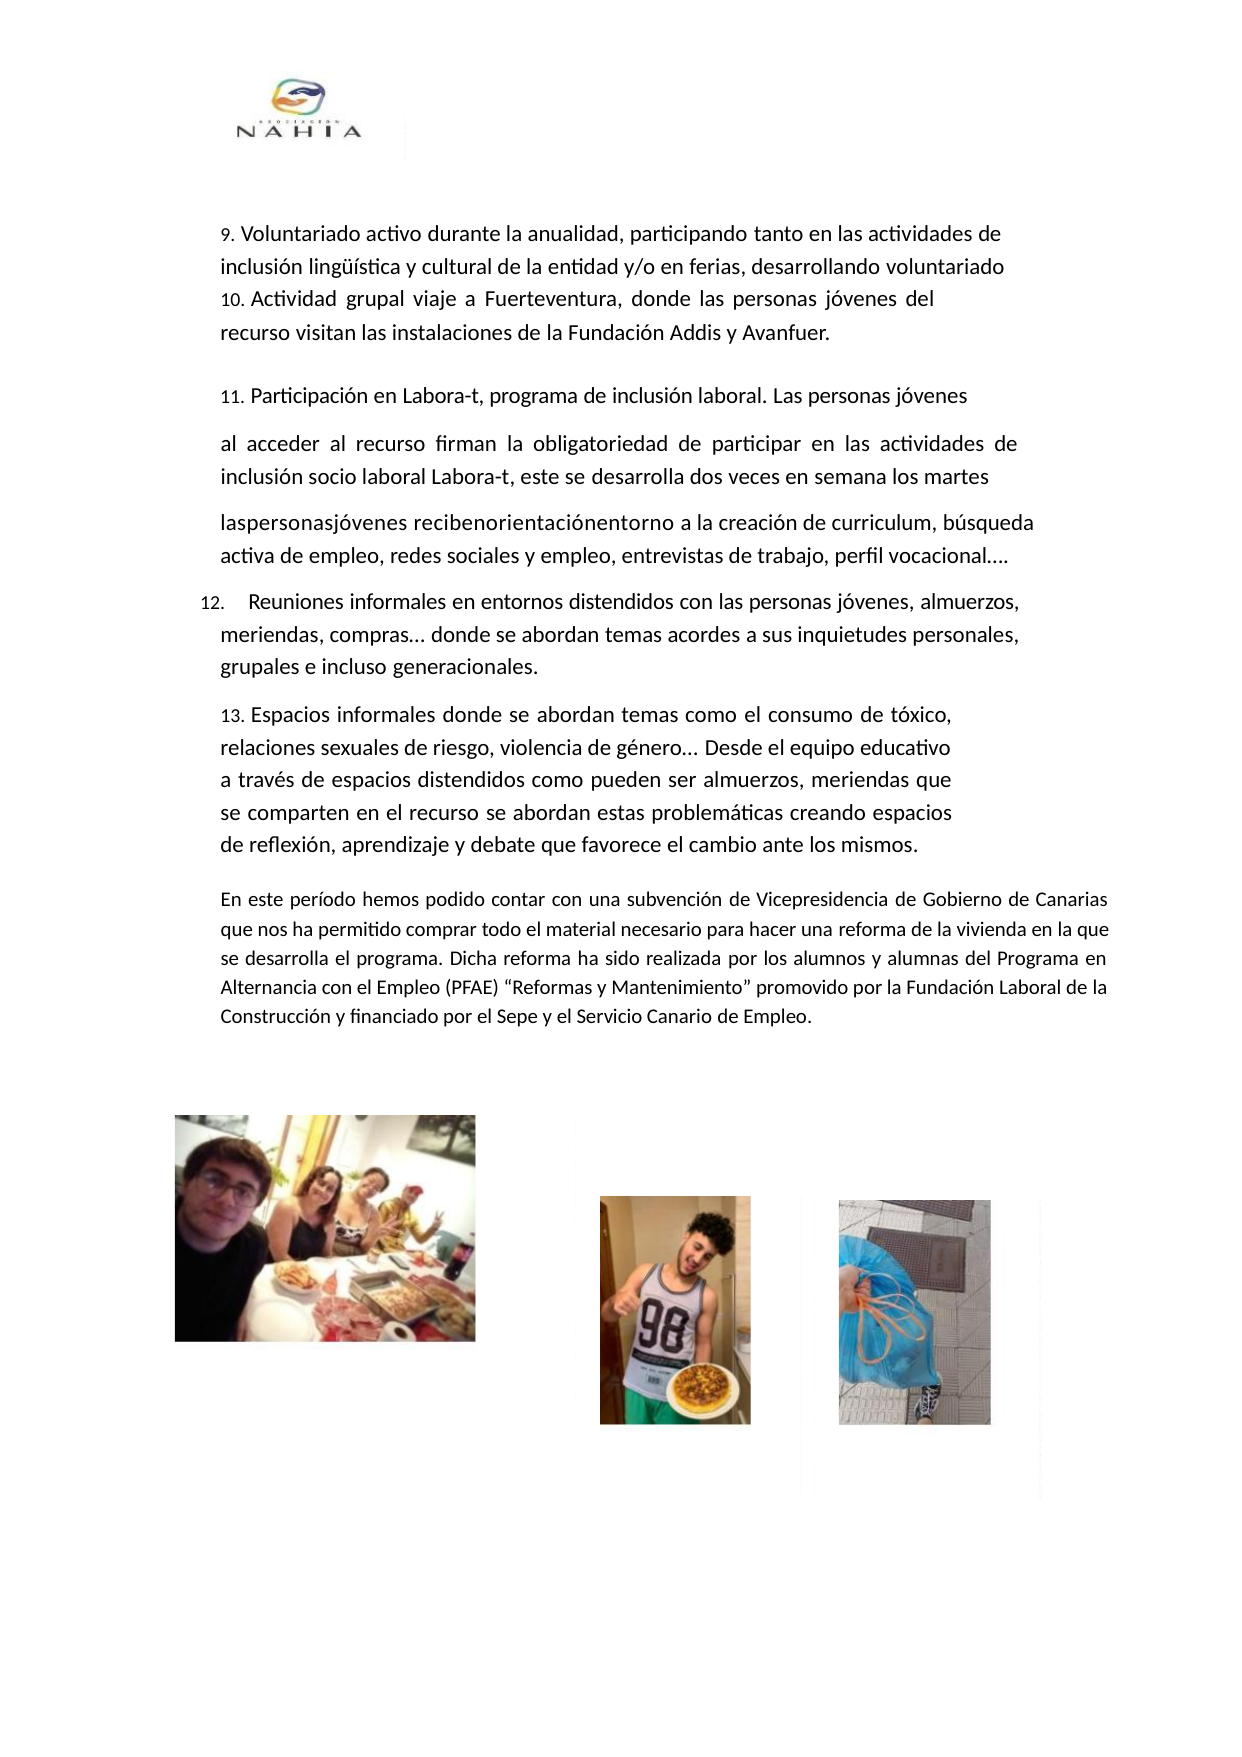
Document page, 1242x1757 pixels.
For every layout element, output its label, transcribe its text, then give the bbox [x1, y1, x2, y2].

text_box 13. Espacios informales donde se abordan temas como el consumo de tóxico, relaciones sexuales de riesgo, violencia de género… Desde el equipo educativo a través de espacios distendidos como pueden ser almuerzos, meriendas que se comparten en el recurso se abordan estas problemáticas creando espacios de reflexión, aprendizaje y debate que favorece el cambio ante los mismos. [220, 698, 977, 858]
text_box 12. Reuniones informales en entornos distendidos con las personas jóvenes, almuerzos, meriendas, compras… donde se abordan temas acordes a sus inquietudes personales, grupales e incluso generacionales. [200, 585, 1044, 679]
text_box [838, 1200, 1042, 1500]
text_box 9. Voluntariado activo durante la anualidad, participando tanto en las actividades de inclusión lingüística y cultural de la entidad y/o en ferias, desarrollando voluntariado 10. Actividad grupal viaje a Fuerteventura, donde las personas jóvenes del recurso visitan las instalaciones de la Fundación Addis y Avanfuer. [220, 217, 1029, 345]
text_box al acceder al recurso firman la obligatoriedad de participar en las actividades de inclusión socio laboral Labora-t, este se desarrolla dos veces en semana los martes [220, 427, 1043, 489]
text_box En este período hemos podido contar con una subvención de Vicepresidencia de Gobierno de Canarias que nos ha permitido comprar todo el material necesario para hacer una reforma de la vivienda en la que se desarrolla el programa. Dicha reforma ha sido realizada por los alumnos y alumnas del Programa en Alternancia con el Empleo (PFAE) “Reformas y Mantenimiento” promovido por la Fundación Laboral de la Construcción y financiado por el Sepe y el Servicio Canario de Empleo. [220, 885, 1137, 1028]
text_box 11. Participación en Labora-t, programa de inclusión laboral. Las personas jóvenes [220, 379, 988, 408]
text_box [600, 1196, 802, 1501]
text_box [236, 71, 407, 164]
text_box laspersonasjóvenes recibenorientaciónentorno a la creación de curriculum, búsqueda activa de empleo, redes sociales y empleo, entrevistas de trabajo, perfil vocacional…. [220, 506, 1044, 568]
text_box [174, 1115, 577, 1417]
